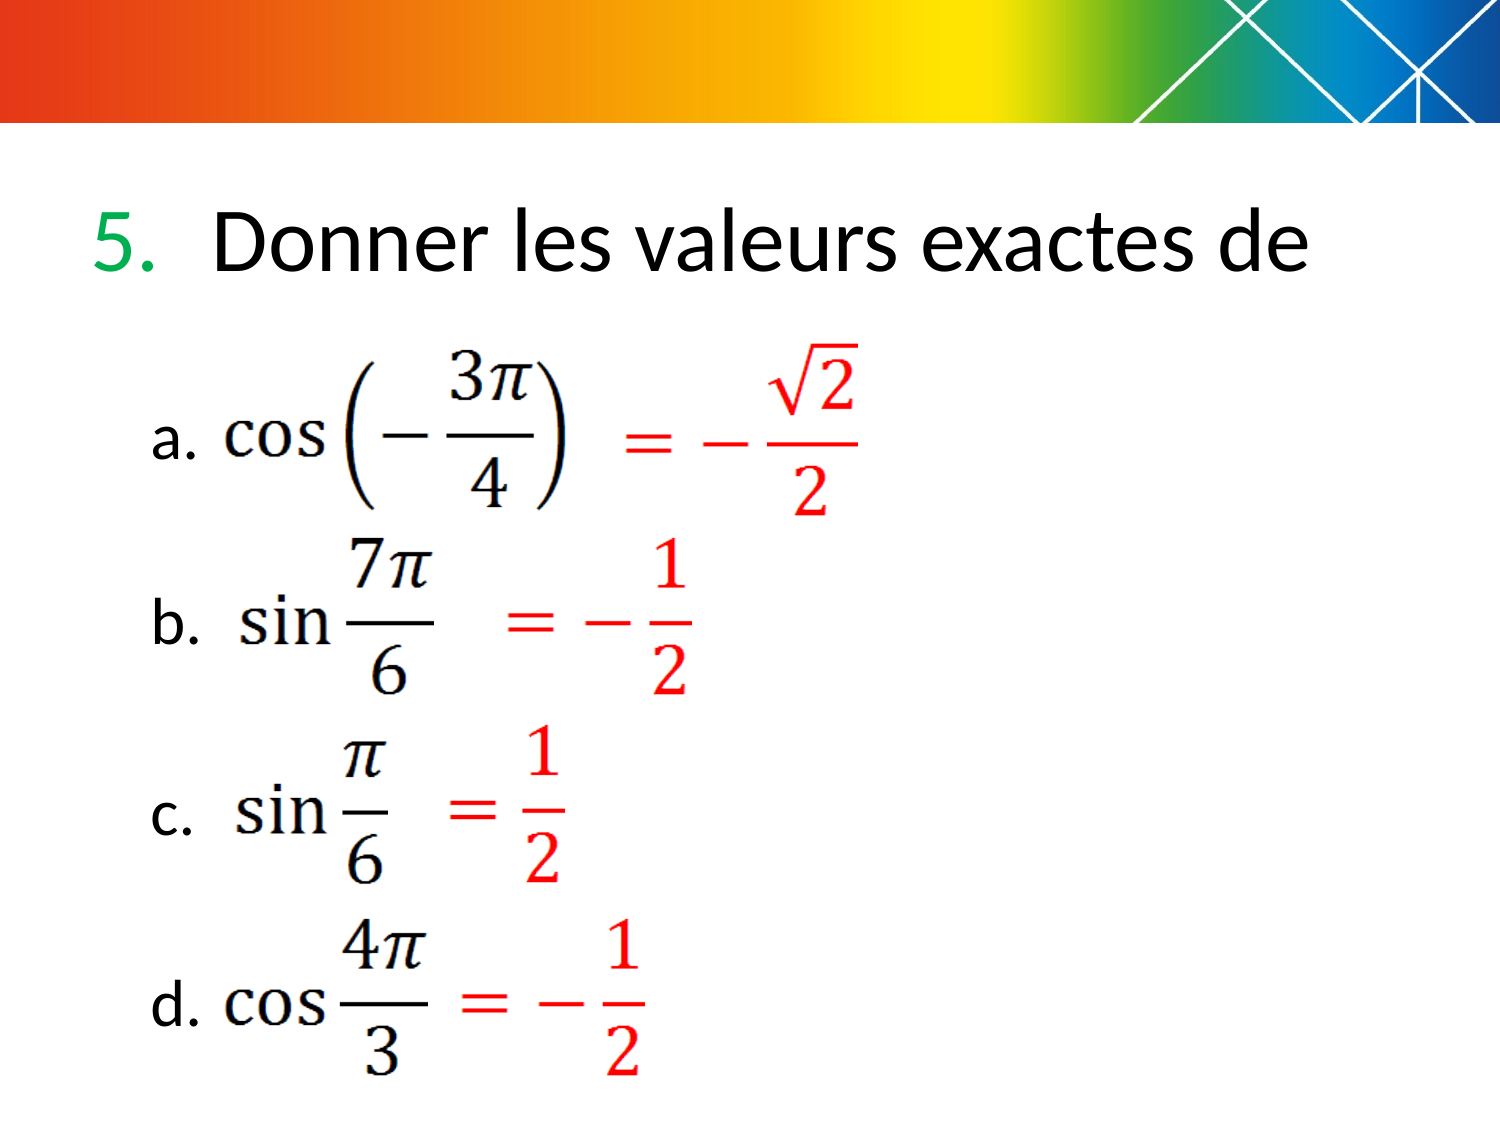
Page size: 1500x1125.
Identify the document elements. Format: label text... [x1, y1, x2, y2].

picture [1340, 0, 1500, 123]
picture [0, 0, 1359, 123]
picture [222, 339, 572, 525]
text_box a. b. c. d. [135, 385, 821, 1049]
picture [457, 908, 645, 1090]
title Donner les valeurs exactes de [75, 163, 1426, 305]
picture [445, 714, 565, 897]
picture [234, 732, 388, 900]
picture [222, 908, 428, 1090]
picture [503, 328, 858, 709]
picture [238, 527, 434, 710]
